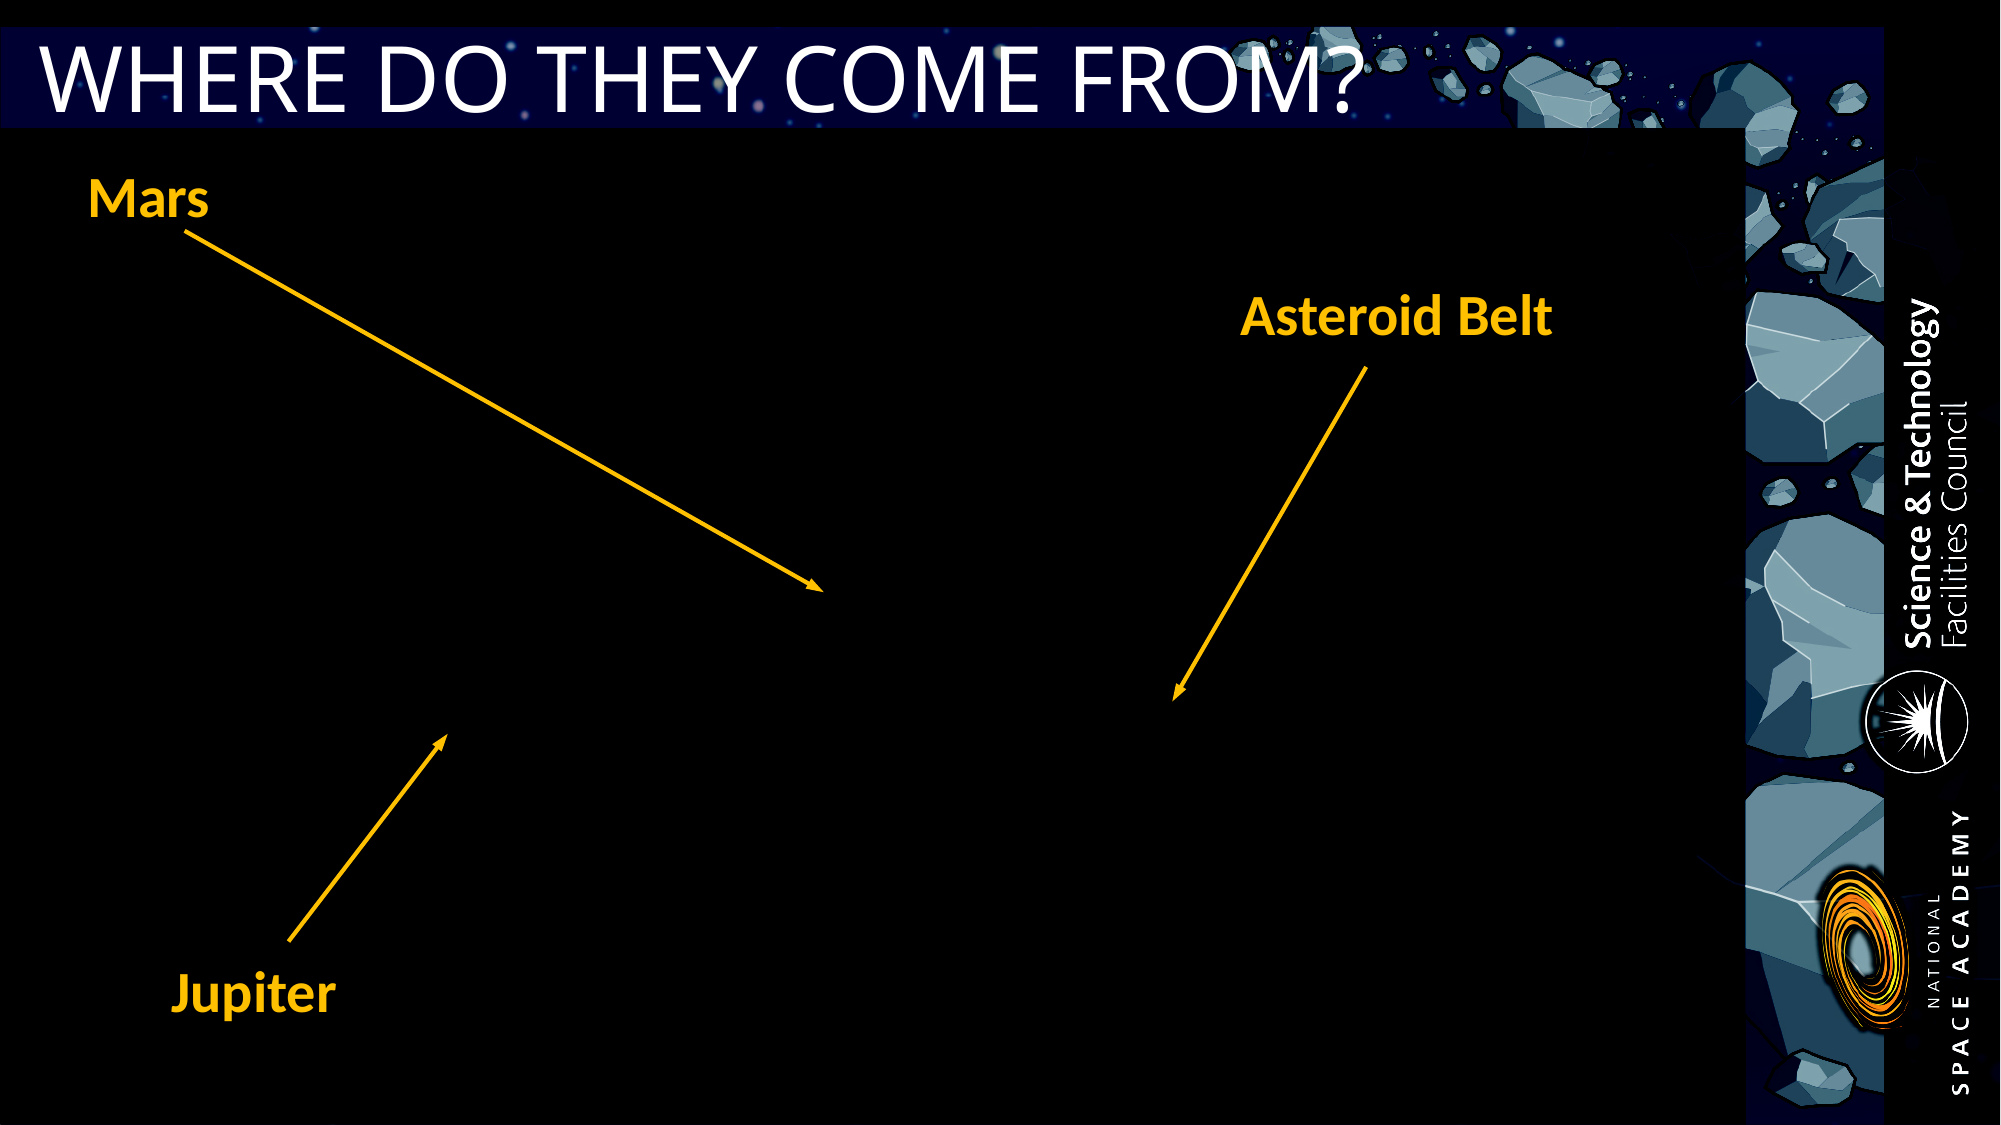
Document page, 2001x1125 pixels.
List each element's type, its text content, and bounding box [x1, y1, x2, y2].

text_box Mars [72, 151, 228, 237]
text_box Asteroid Belt [1225, 269, 1574, 356]
picture [320, 143, 1498, 1078]
text_box WHERE DO THEY COME FROM? [23, 13, 1379, 141]
text_box Jupiter [155, 946, 353, 1033]
